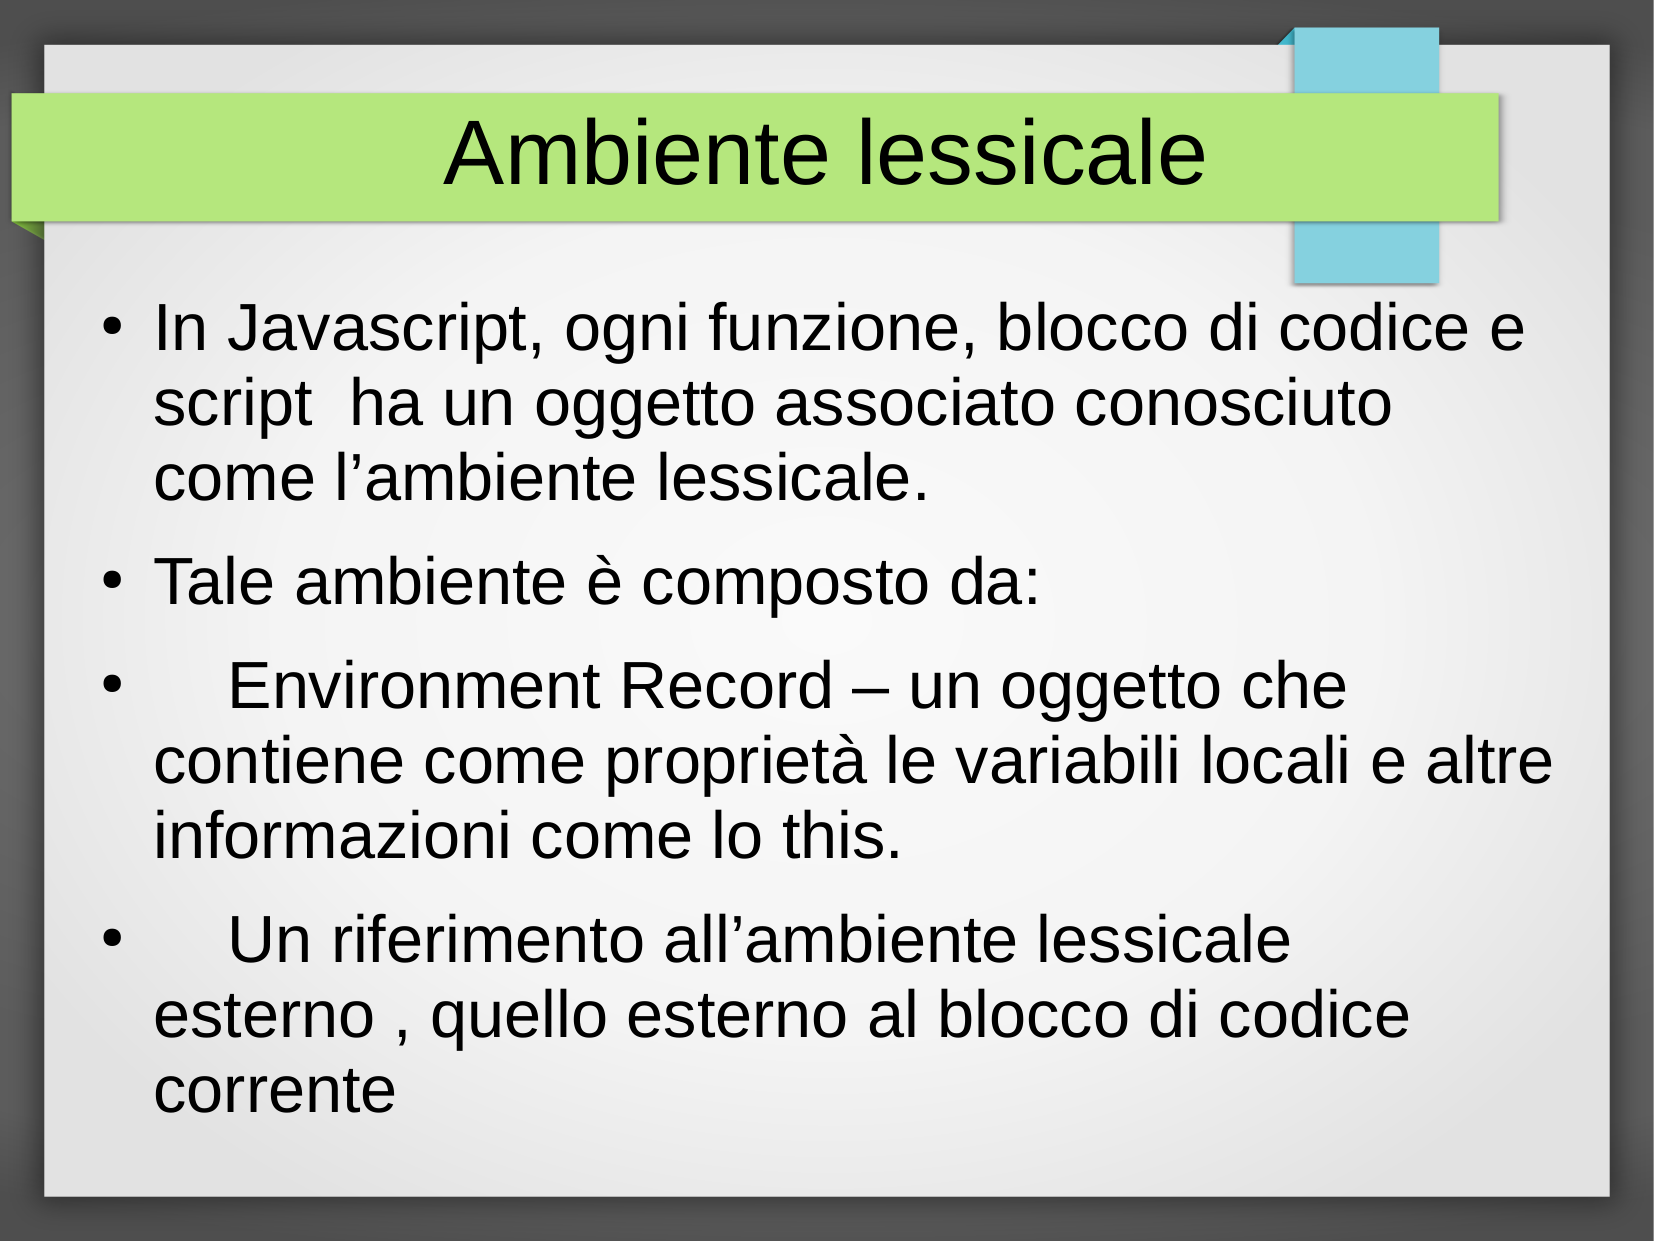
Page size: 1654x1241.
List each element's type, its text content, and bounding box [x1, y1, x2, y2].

list In Javascript, ogni funzione, blocco di codice e script ha un oggetto associato conosciuto come l’ambiente lessicale. Tale ambiente è composto da: Environment Record – un oggetto che contiene come proprietà le variabili locali e altre informazioni come lo this. Un riferimento all’ambiente lessicale esterno , quello esterno al blocco di codice corrente [82, 290, 1571, 1170]
picture [0, 0, 1654, 1241]
title Ambiente lessicale [82, 49, 1571, 257]
